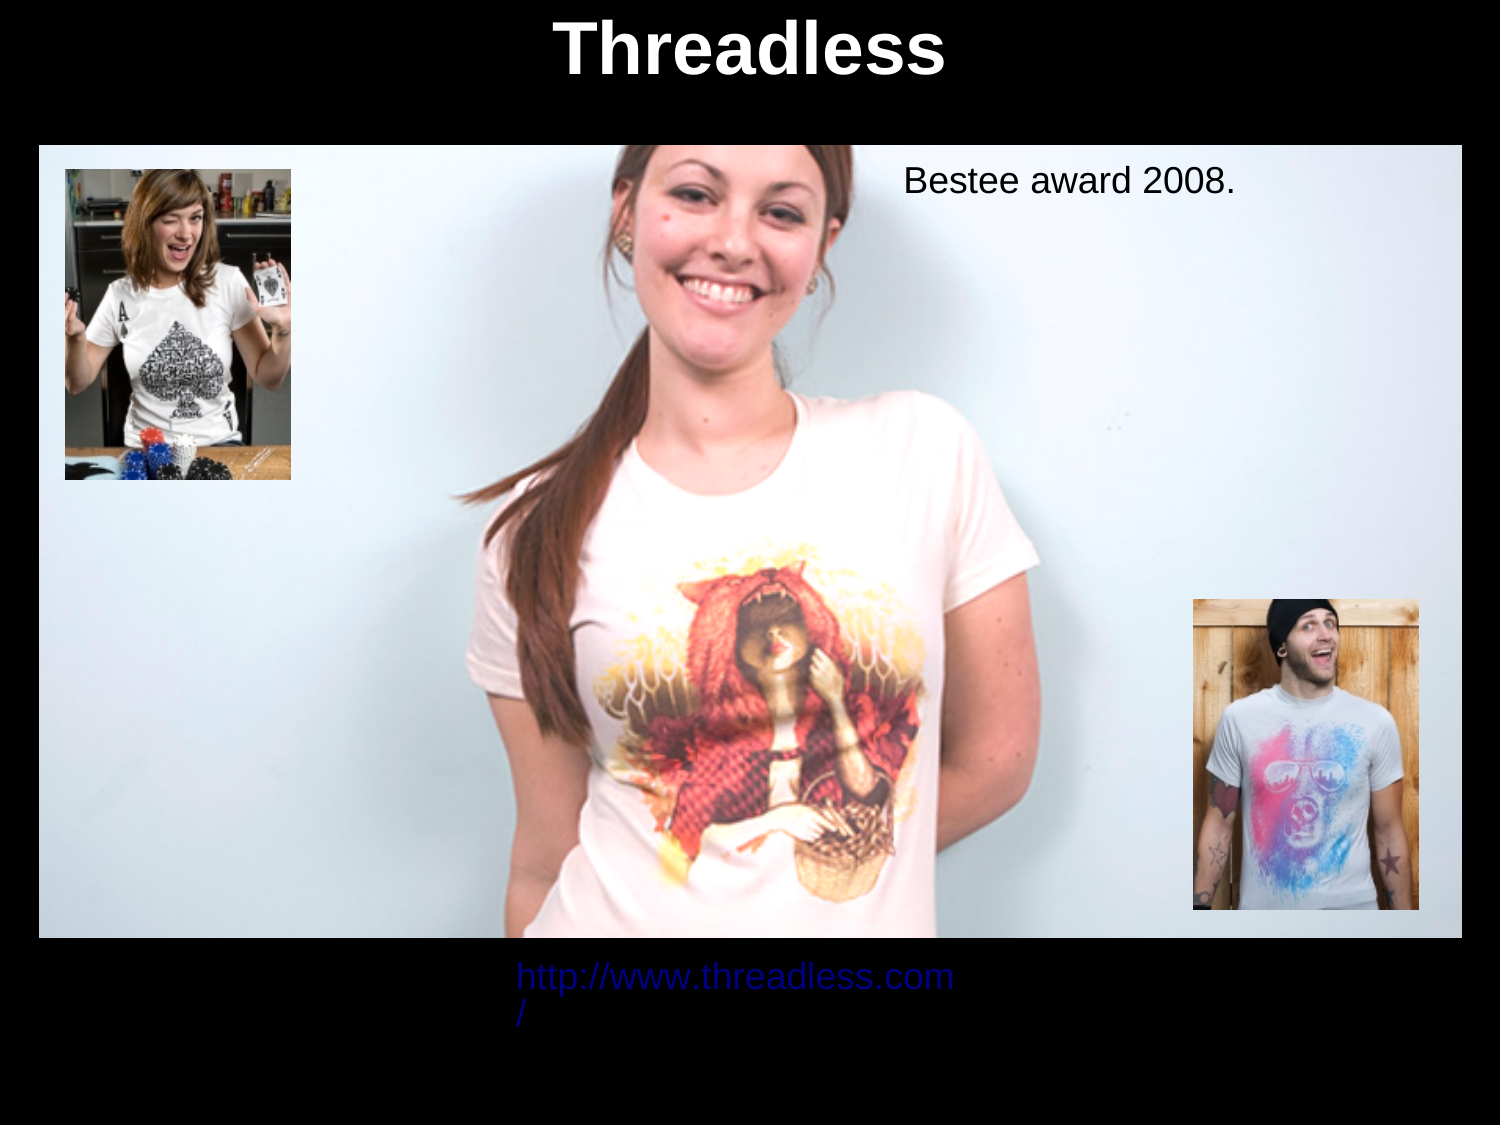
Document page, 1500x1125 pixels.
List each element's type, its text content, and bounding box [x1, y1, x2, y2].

text_box Bestee award 2008. [888, 148, 1251, 209]
picture [38, 144, 1462, 938]
title Threadless [75, 0, 1425, 101]
text_box http://www.threadless.com/ [501, 944, 979, 1005]
